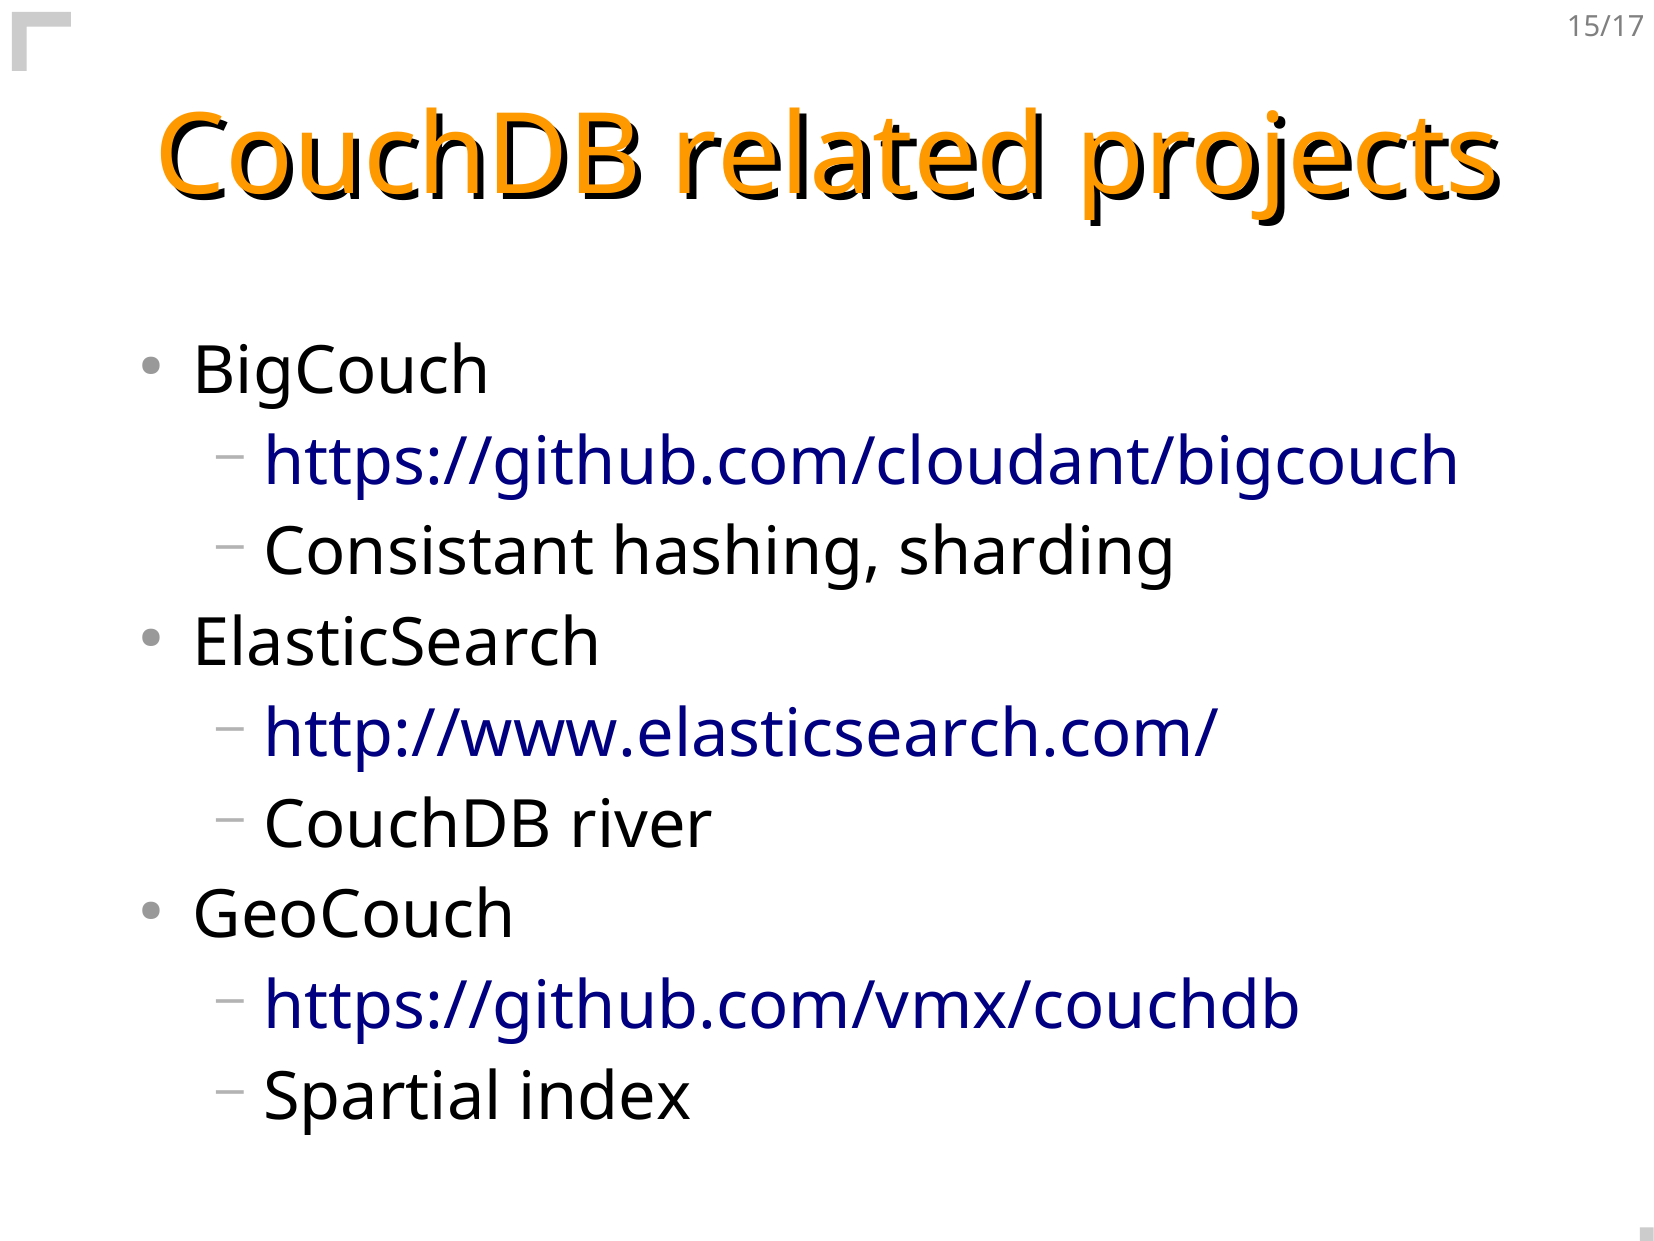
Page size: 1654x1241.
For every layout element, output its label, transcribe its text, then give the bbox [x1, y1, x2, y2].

title CouchDB related projects [121, 46, 1534, 254]
list BigCouch https://github.com/cloudant/bigcouch Consistant hashing, sharding ElasticSearch http://www.elasticsearch.com/ CouchDB river GeoCouch https://github.com/vmx/couchdb Spartial index [121, 322, 1561, 1132]
